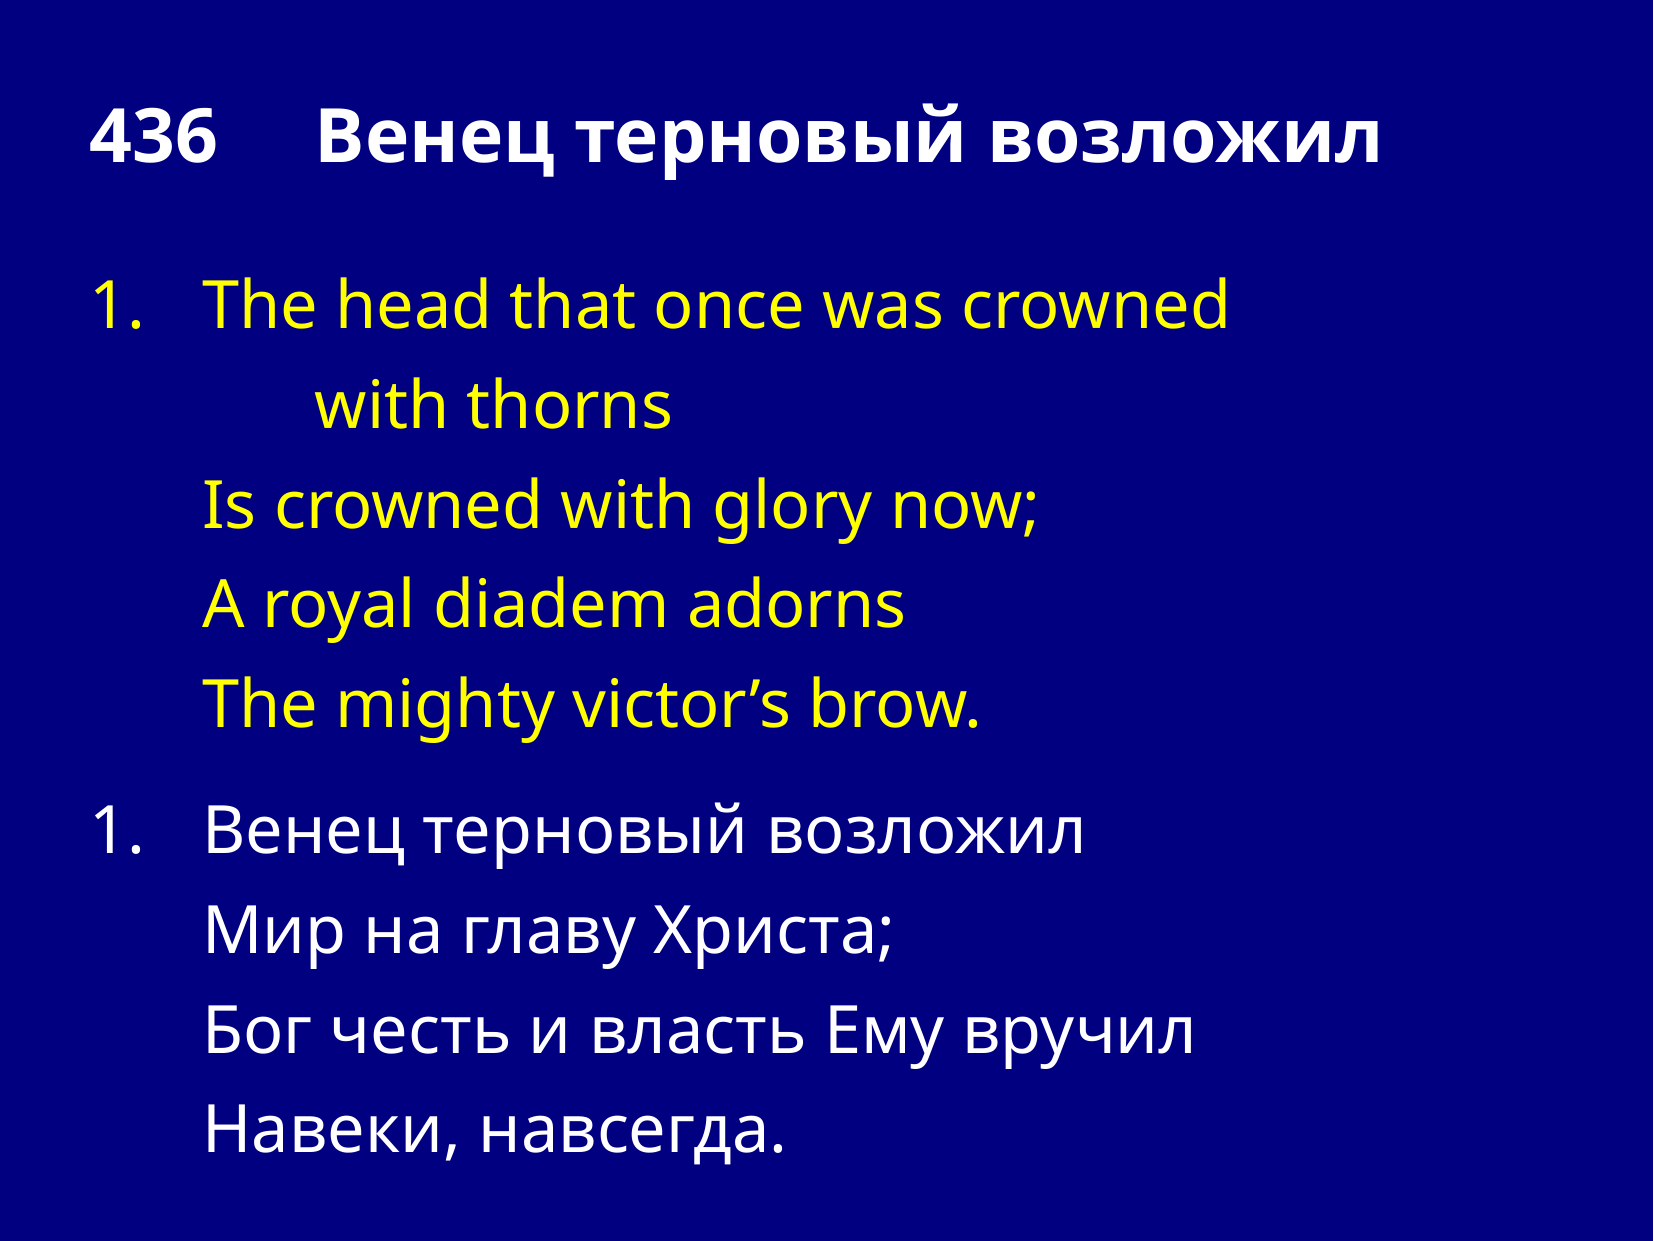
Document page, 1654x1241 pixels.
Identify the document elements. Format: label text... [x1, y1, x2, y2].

text_box 436 Венец терновый возложил [75, 75, 1576, 188]
text_box 1. Венец терновый возложил Мир на главу Христа; Бог честь и власть Ему вручил Навеки, навсегда. [75, 675, 1576, 1163]
text_box 1. The head that once was crowned with thorns Is crowned with glory now; A royal diadem adorns The mighty victor’s brow. [75, 188, 1576, 675]
